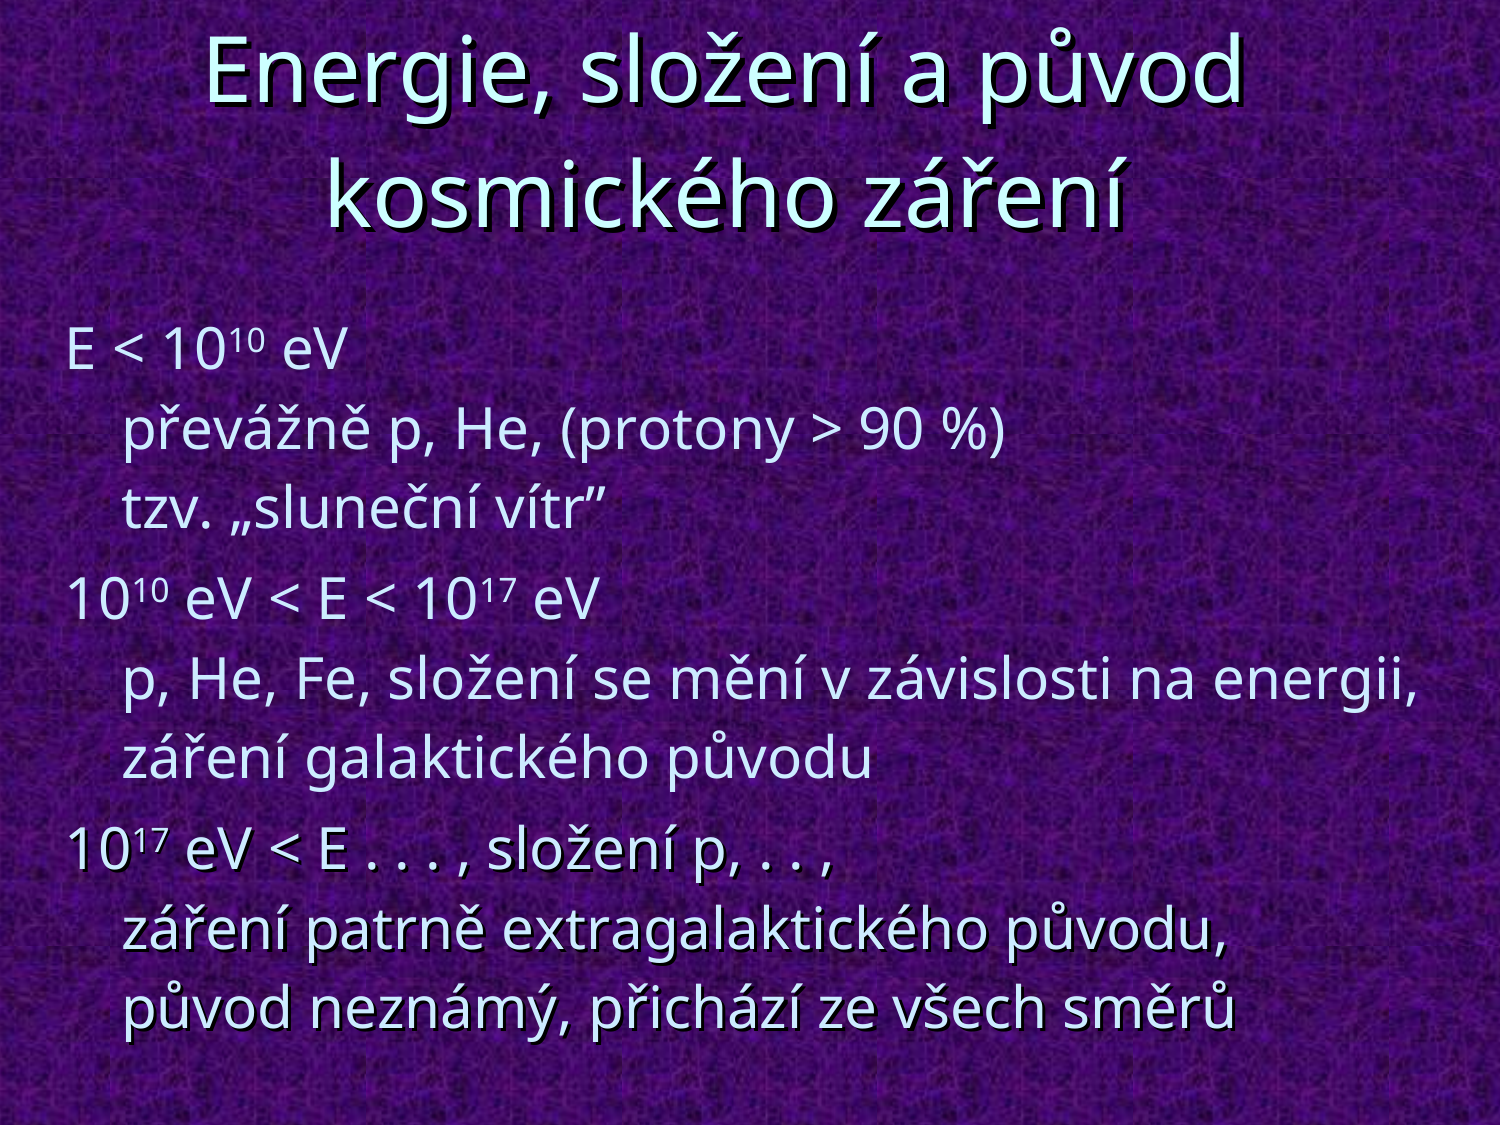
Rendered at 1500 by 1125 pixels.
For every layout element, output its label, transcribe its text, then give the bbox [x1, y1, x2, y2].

title Energie, složení a původ kosmického záření [87, 33, 1363, 263]
picture [0, 0, 1500, 1125]
text_box 1010 eV < E < 1017 eV p, He, Fe, složení se mění v závislosti na energii, záření galaktického původu [49, 549, 1438, 813]
list 1017 eV < E . . . , složení p, . . , záření patrně extragalaktického původu, původ neznámý, přichází ze všech směrů [49, 813, 1438, 1063]
text_box E < 1010 eV převážně p, He, (protony > 90 %) tzv. „sluneční vítr” [49, 299, 1500, 488]
